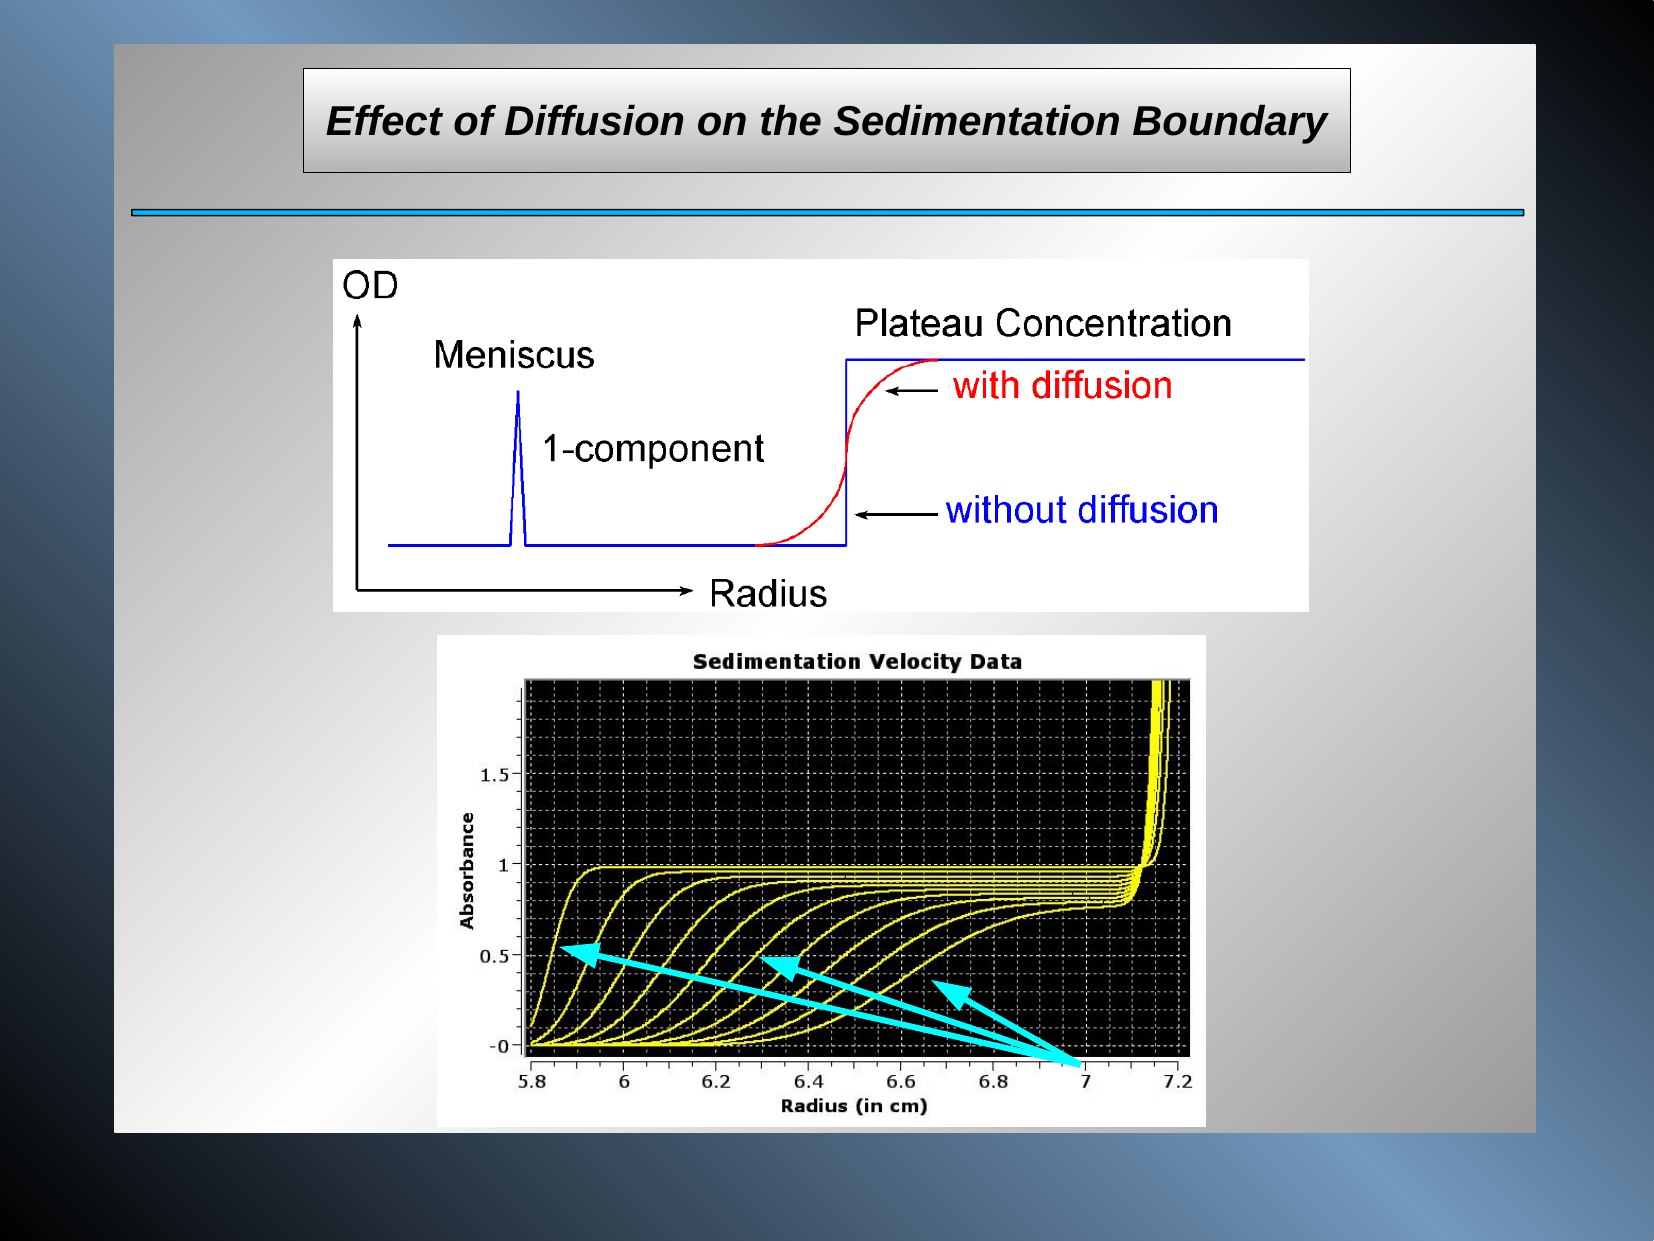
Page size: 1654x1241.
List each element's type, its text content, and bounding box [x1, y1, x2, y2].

text_box [131, 209, 1524, 216]
picture [437, 635, 1206, 1127]
picture [333, 259, 1309, 612]
text_box Effect of Diffusion on the Sedimentation Boundary [303, 68, 1351, 173]
